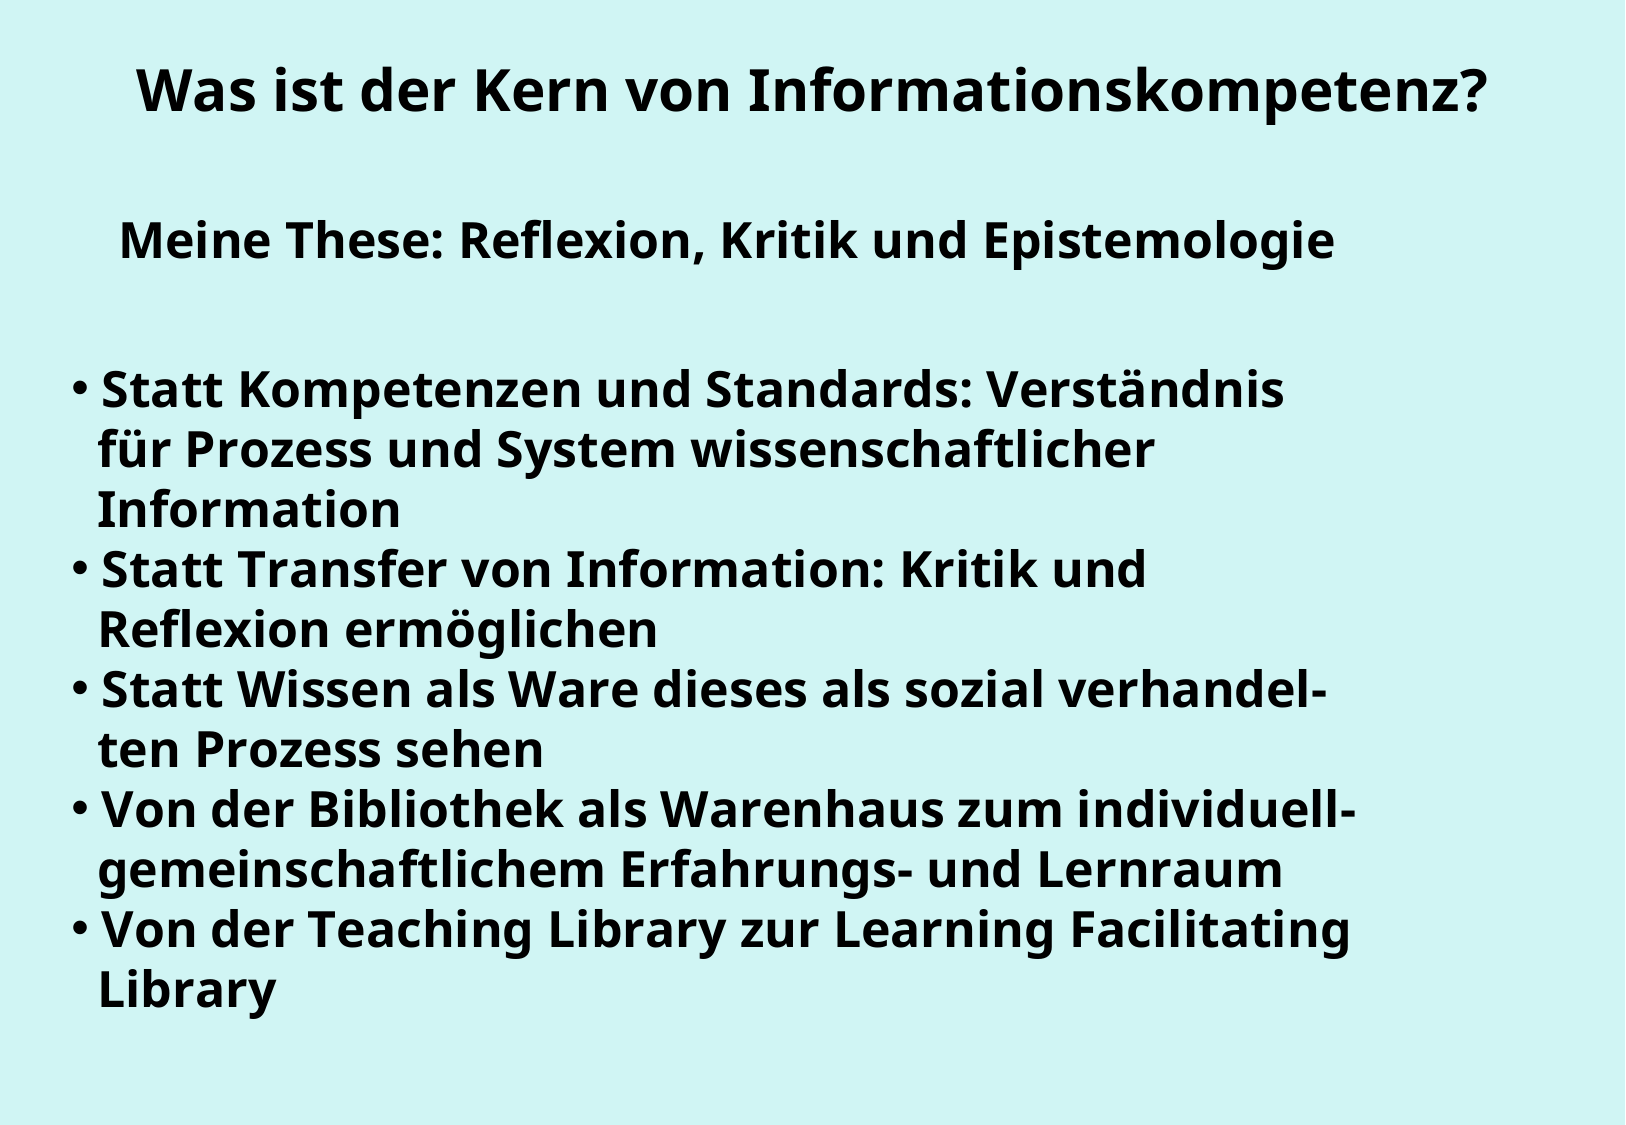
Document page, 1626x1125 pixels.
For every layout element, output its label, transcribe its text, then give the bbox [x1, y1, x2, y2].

text_box Meine These: Reflexion, Kritik und Epistemologie [103, 160, 1522, 277]
title Was ist der Kern von Informationskompetenz? [0, 45, 1625, 233]
text_box Statt Kompetenzen und Standards: Verständnis für Prozess und System wissenschaftlicher Information Statt Transfer von Information: Kritik und Reflexion ermöglichen Statt Wissen als Ware dieses als sozial verhandel- ten Prozess sehen Von der Bibliothek als Warenhaus zum individuell- gemeinschaftlichem Erfahrungs- und Lernraum Von der Teaching Library zur Learning Facilitating Library [56, 349, 1581, 1086]
